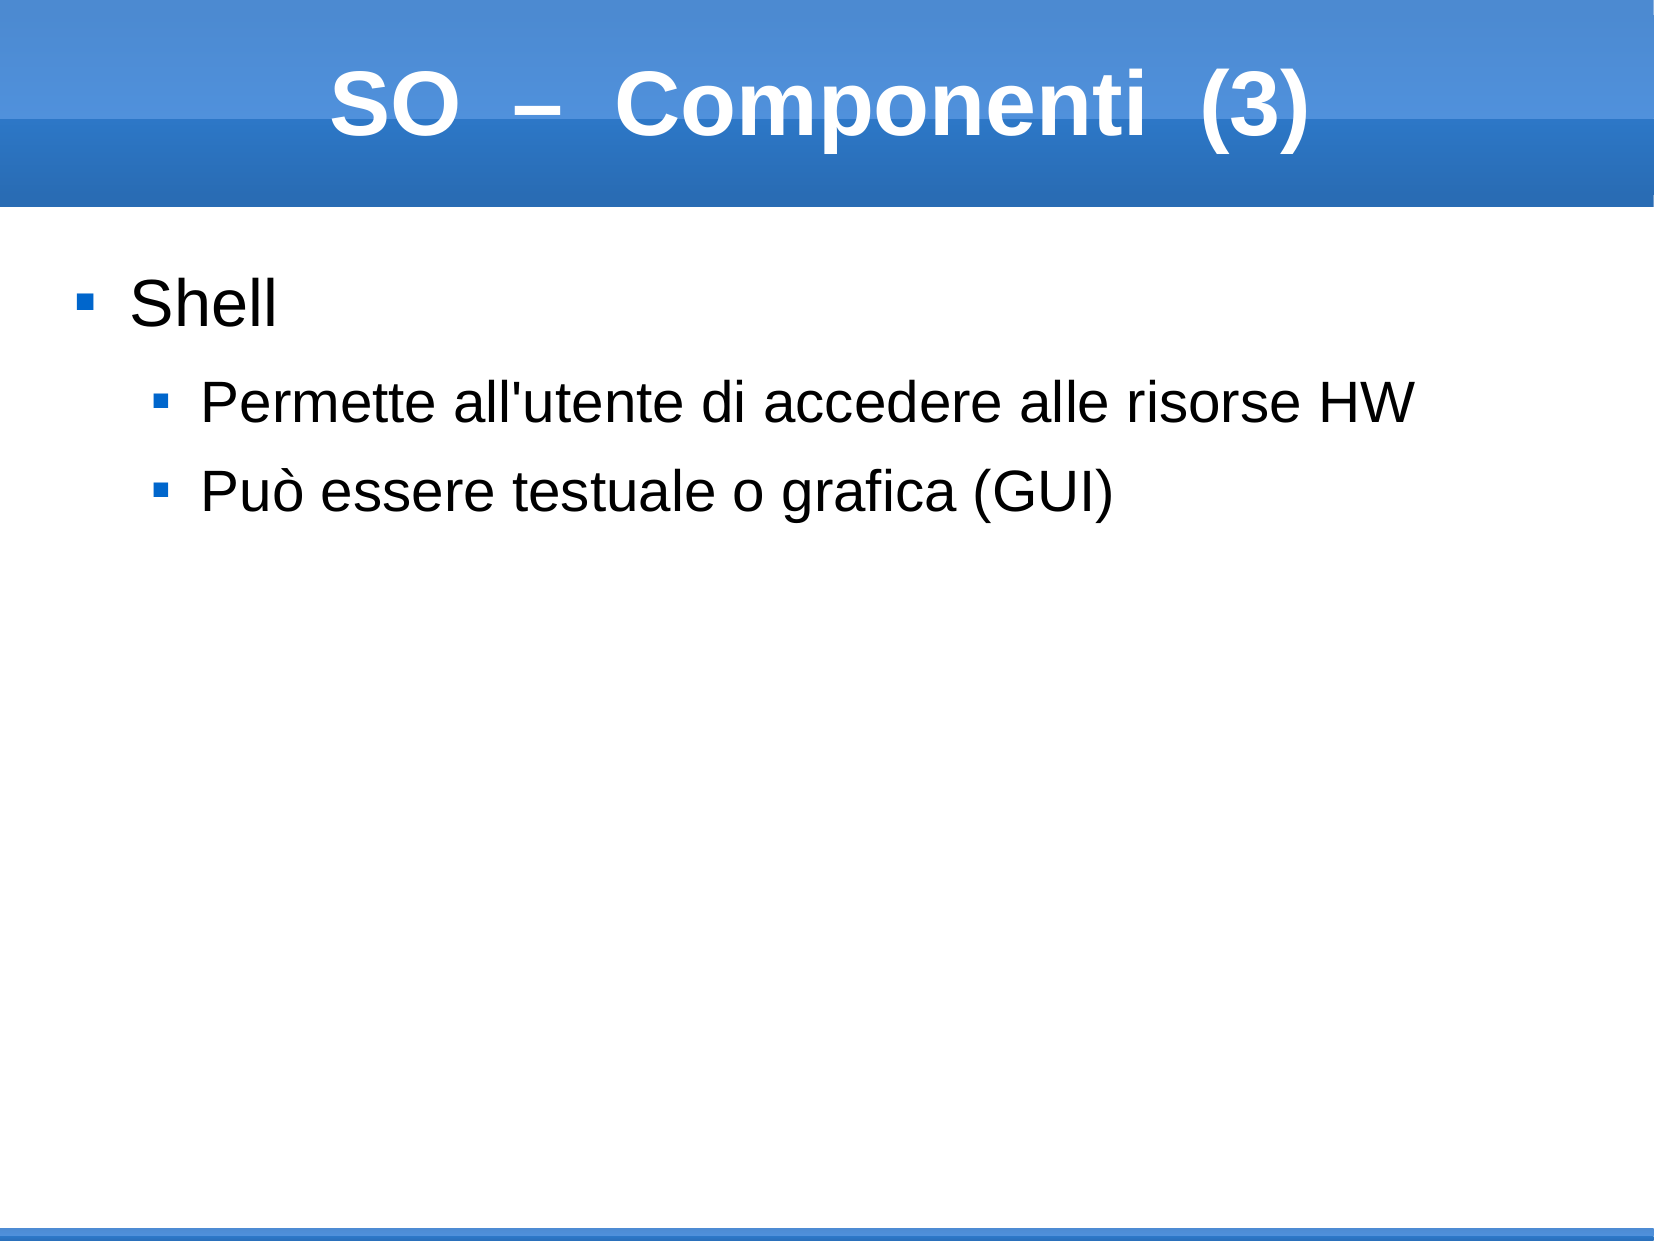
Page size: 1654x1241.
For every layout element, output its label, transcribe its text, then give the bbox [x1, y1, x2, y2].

title SO – Componenti (3) [76, 0, 1565, 208]
list Shell Permette all'utente di accedere alle risorse HW Può essere testuale o grafica (GUI) [59, 265, 1595, 1196]
